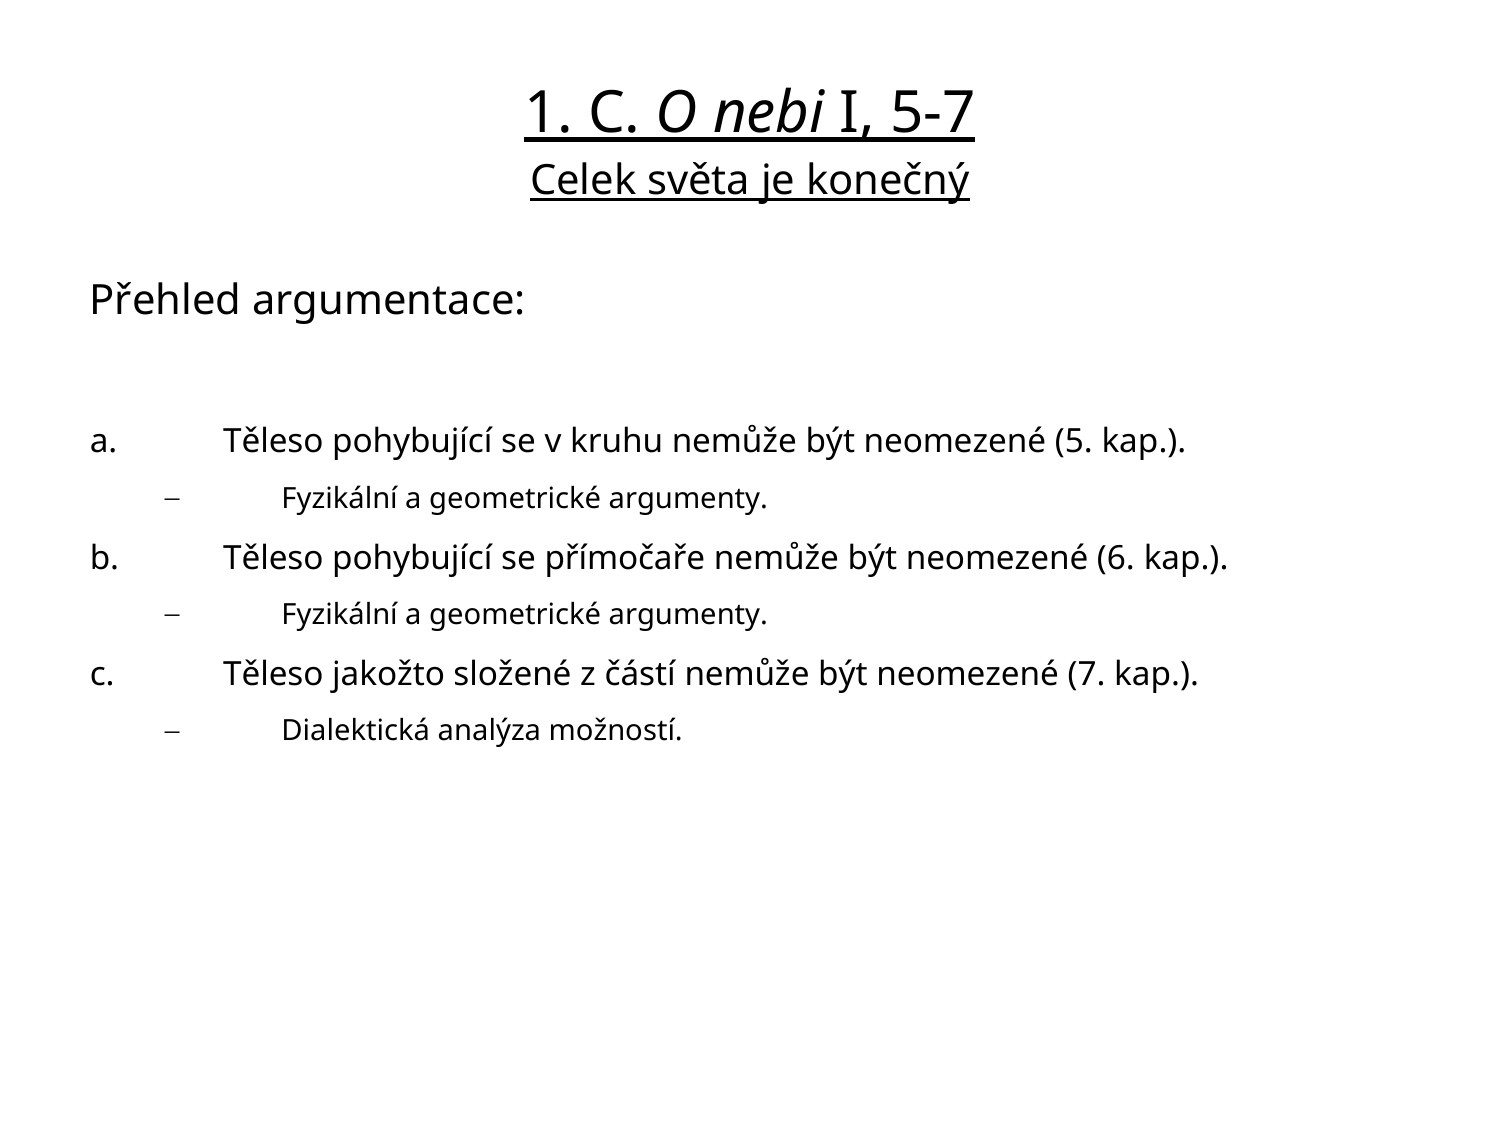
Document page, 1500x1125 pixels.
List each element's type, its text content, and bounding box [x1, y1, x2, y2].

list Přehled argumentace: Těleso pohybující se v kruhu nemůže být neomezené (5. kap.). Fyzikální a geometrické argumenty. Těleso pohybující se přímočaře nemůže být neomezené (6. kap.). Fyzikální a geometrické argumenty. Těleso jakožto složené z částí nemůže být neomezené (7. kap.). Dialektická analýza možností. [75, 262, 1426, 1006]
title 1. C. O nebi I, 5-7 Celek světa je konečný [75, 45, 1426, 233]
